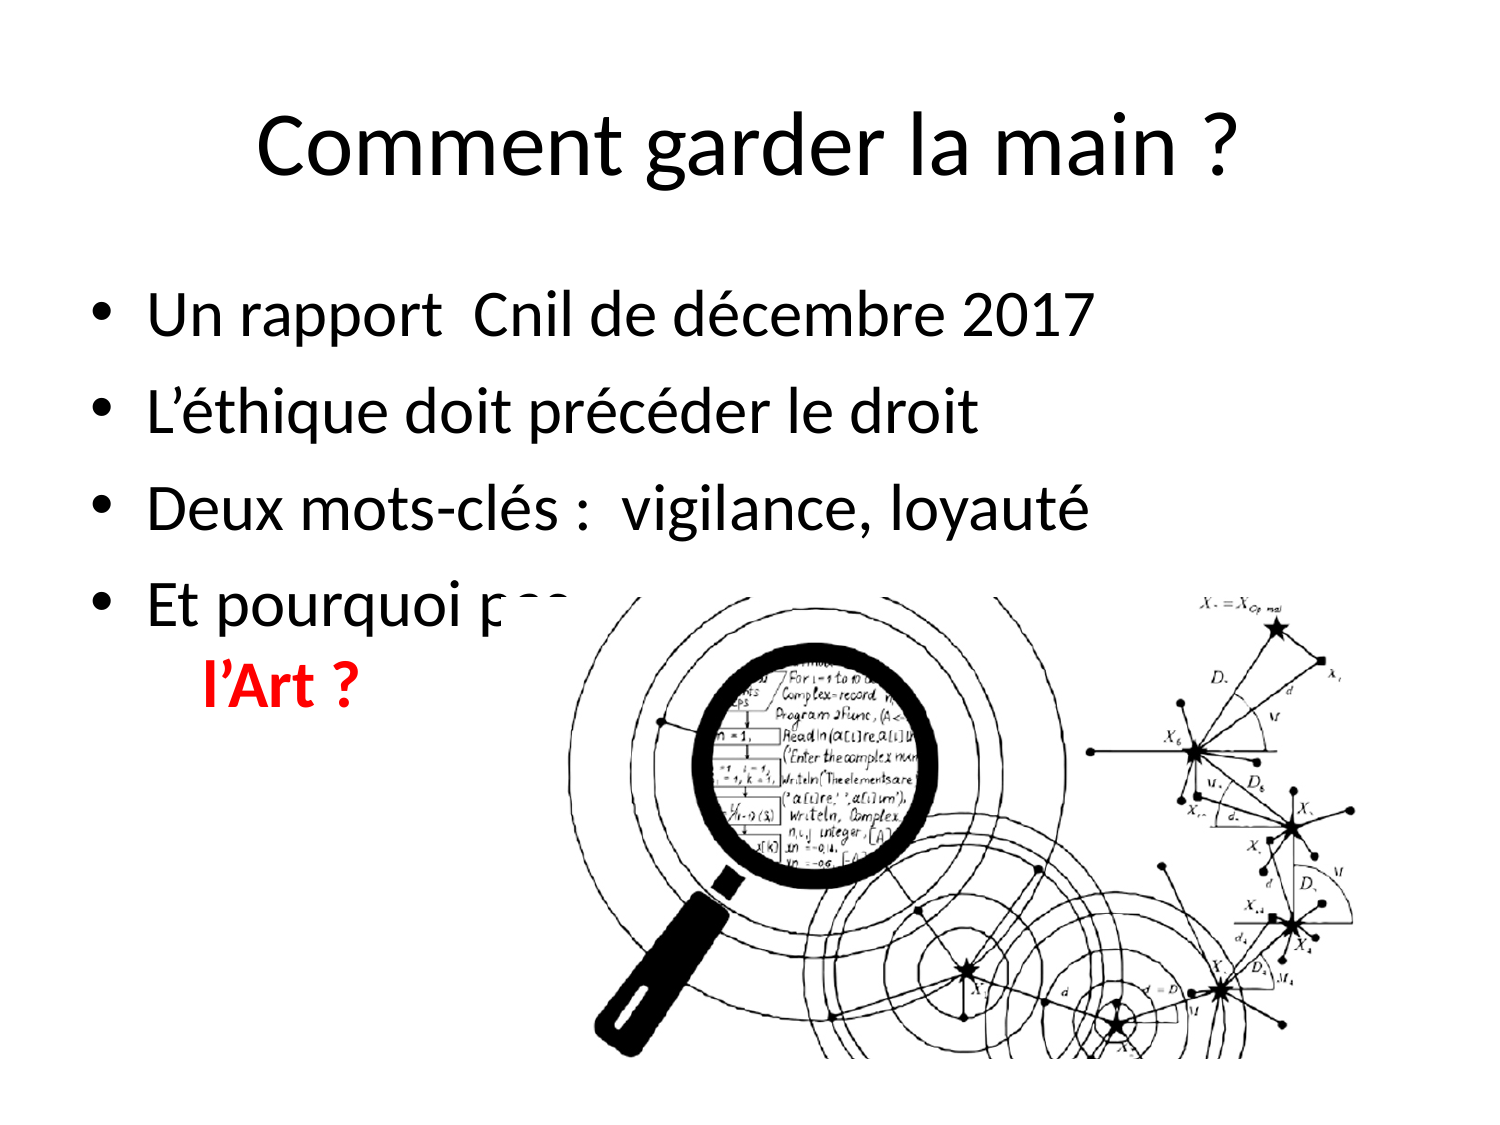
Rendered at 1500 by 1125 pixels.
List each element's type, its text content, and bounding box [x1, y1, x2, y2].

list Un rapport Cnil de décembre 2017 L’éthique doit précéder le droit Deux mots-clés : vigilance, loyauté Et pourquoi pas l’Art ? [75, 262, 1426, 1005]
title Comment garder la main ? [75, 45, 1426, 233]
picture [501, 597, 1400, 1059]
